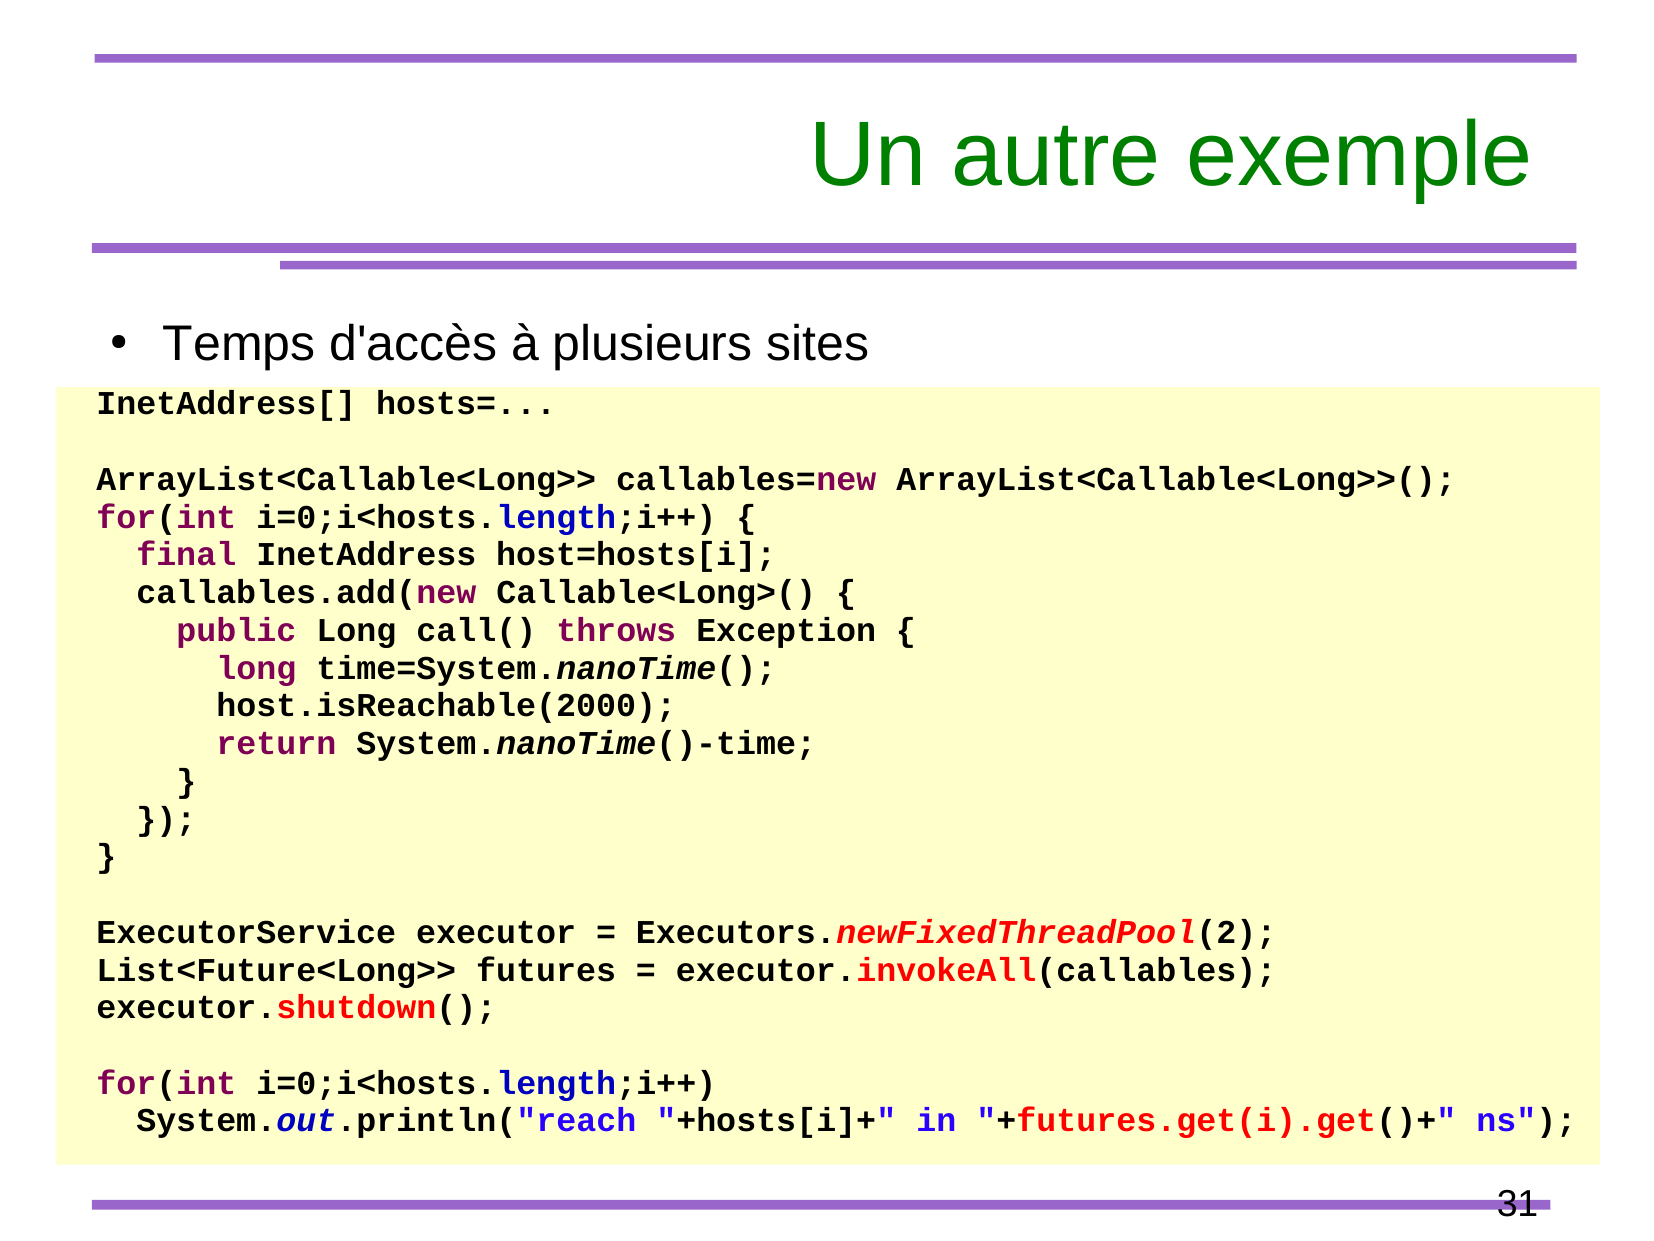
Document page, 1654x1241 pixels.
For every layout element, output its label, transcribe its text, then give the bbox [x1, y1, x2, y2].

title Un autre exemple [121, 49, 1534, 257]
text_box InetAddress[] hosts=... ArrayList<Callable<Long>> callables=new ArrayList<Callable<Long>>(); for(int i=0;i<hosts.length;i++) { final InetAddress host=hosts[i]; callables.add(new Callable<Long>() { public Long call() throws Exception { long time=System.nanoTime(); host.isReachable(2000); return System.nanoTime()-time; } }); } ExecutorService executor = Executors.newFixedThreadPool(2); List<Future<Long>> futures = executor.invokeAll(callables); executor.shutdown(); for(int i=0;i<hosts.length;i++) System.out.println("reach "+hosts[i]+" in "+futures.get(i).get()+" ns"); [56, 387, 1601, 1165]
list Temps d'accès à plusieurs sites [92, 315, 1563, 396]
